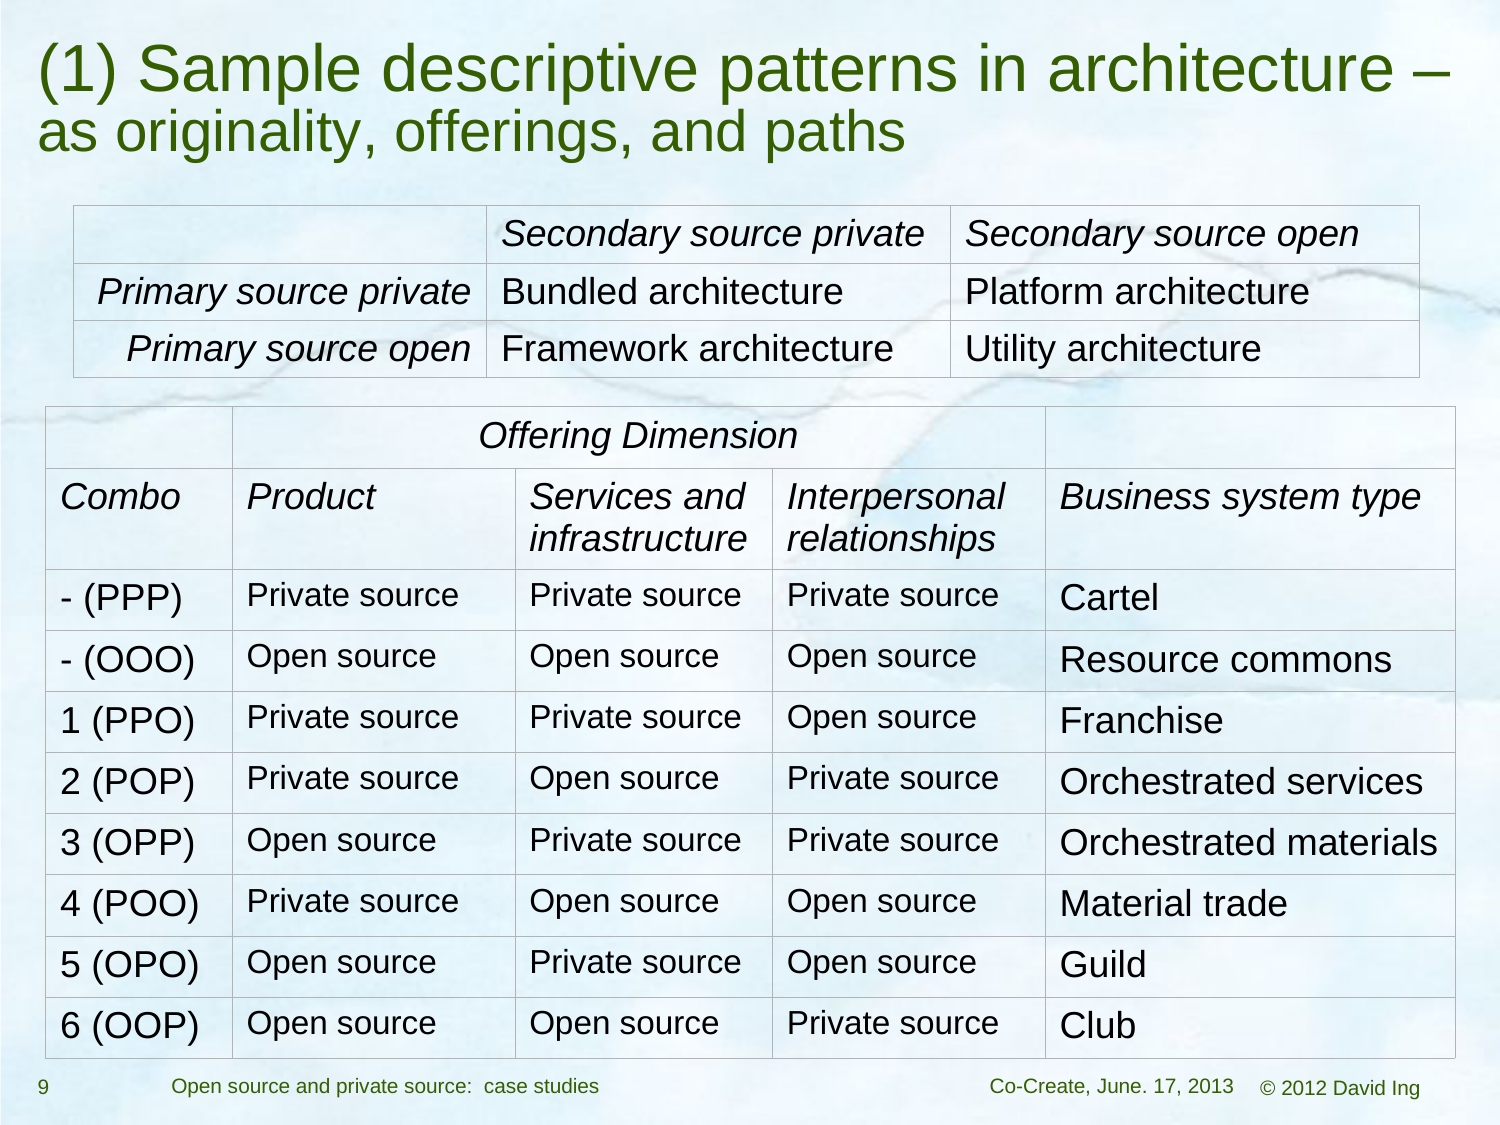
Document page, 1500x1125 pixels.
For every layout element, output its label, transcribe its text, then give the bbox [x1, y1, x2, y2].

table_cell Orchestrated materials [1046, 814, 1455, 874]
table_cell Combo [46, 469, 232, 569]
table_cell Bundled architecture [487, 264, 950, 320]
table_cell Private source [516, 937, 772, 997]
table_header [46, 407, 232, 468]
table_cell 5 (OPO) [46, 937, 232, 997]
table_cell Private source [773, 998, 1045, 1058]
table_cell 1 (PPO) [46, 692, 232, 752]
table_cell Open source [773, 875, 1045, 936]
table_cell Private source [516, 692, 772, 752]
table_header [1046, 407, 1455, 468]
table_cell Open source [773, 692, 1045, 752]
table_header Secondary source private [487, 206, 950, 263]
table_cell 4 (POO) [46, 875, 232, 936]
table_cell Services and infrastructure [516, 469, 772, 569]
table_header [74, 206, 486, 263]
picture [0, 0, 1500, 1125]
table_cell Private source [233, 692, 515, 752]
table_cell Utility architecture [951, 321, 1419, 377]
table_cell Private source [773, 753, 1045, 813]
table_cell Resource commons [1046, 631, 1455, 691]
table_cell Open source [516, 998, 772, 1058]
title (1) Sample descriptive patterns in architecture – as originality, offerings, and paths [37, 37, 1463, 171]
table_cell Business system type [1046, 469, 1455, 569]
table_cell Open source [233, 814, 515, 874]
table_header Secondary source open [951, 206, 1419, 263]
table_cell Cartel [1046, 570, 1455, 630]
table_cell Private source [516, 814, 772, 874]
table_cell Primary source open [74, 321, 486, 377]
table_cell - (OOO) [46, 631, 232, 691]
table_cell Platform architecture [951, 264, 1419, 320]
table_header Offering Dimension [233, 407, 1045, 468]
table_cell Private source [773, 814, 1045, 874]
table_cell Open source [773, 937, 1045, 997]
table_cell 2 (POP) [46, 753, 232, 813]
table_cell Open source [233, 937, 515, 997]
table_cell 6 (OOP) [46, 998, 232, 1058]
table_cell Guild [1046, 937, 1455, 997]
table_cell Private source [233, 875, 515, 936]
table_cell Private source [233, 570, 515, 630]
table_cell Club [1046, 998, 1455, 1058]
table_cell Orchestrated services [1046, 753, 1455, 813]
table_cell Private source [773, 570, 1045, 630]
table_cell Private source [233, 753, 515, 813]
table_cell Product [233, 469, 515, 569]
table_cell Franchise [1046, 692, 1455, 752]
table_cell Material trade [1046, 875, 1455, 936]
table_cell 3 (OPP) [46, 814, 232, 874]
table_cell Interpersonal relationships [773, 469, 1045, 569]
table_cell Open source [516, 631, 772, 691]
table_cell Open source [773, 631, 1045, 691]
table_cell Open source [516, 753, 772, 813]
table_cell Primary source private [74, 264, 486, 320]
table_cell Open source [233, 631, 515, 691]
table_cell Open source [233, 998, 515, 1058]
table_cell - (PPP) [46, 570, 232, 630]
table_cell Framework architecture [487, 321, 950, 377]
table_cell Open source [516, 875, 772, 936]
table_cell Private source [516, 570, 772, 630]
